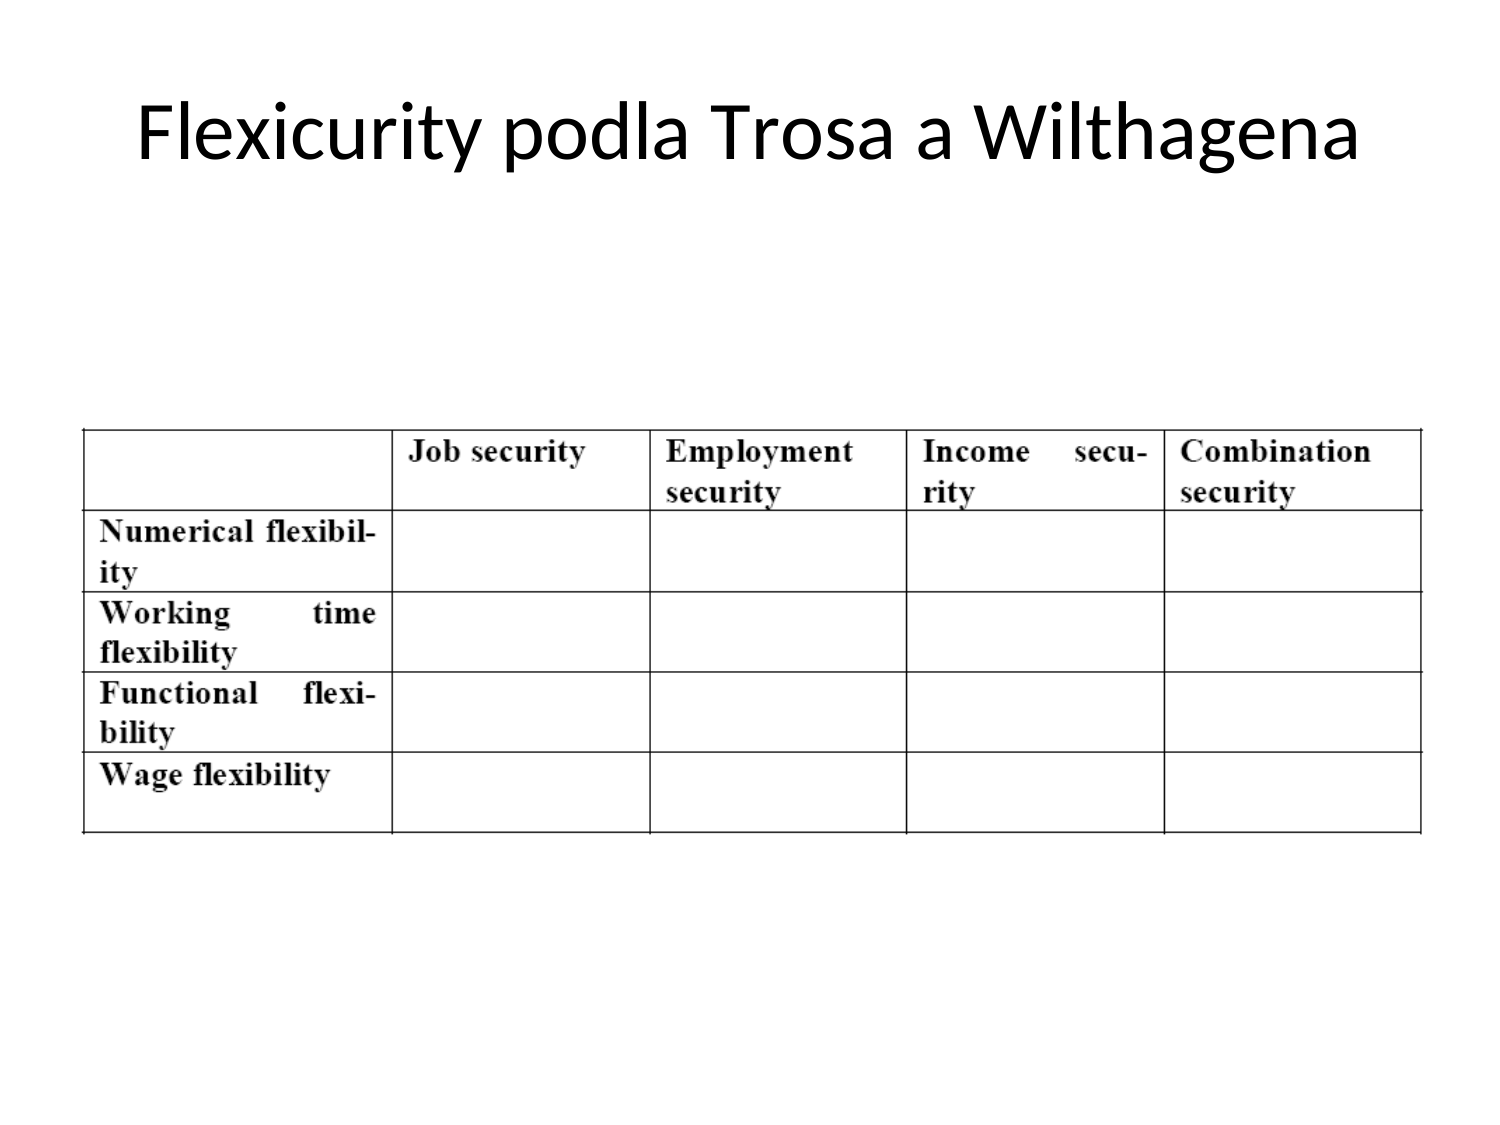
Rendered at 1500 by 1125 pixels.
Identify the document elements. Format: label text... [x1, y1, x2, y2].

title Flexicurity podla Trosa a Wilthagena [75, 31, 1426, 247]
text_box [75, 425, 1426, 843]
